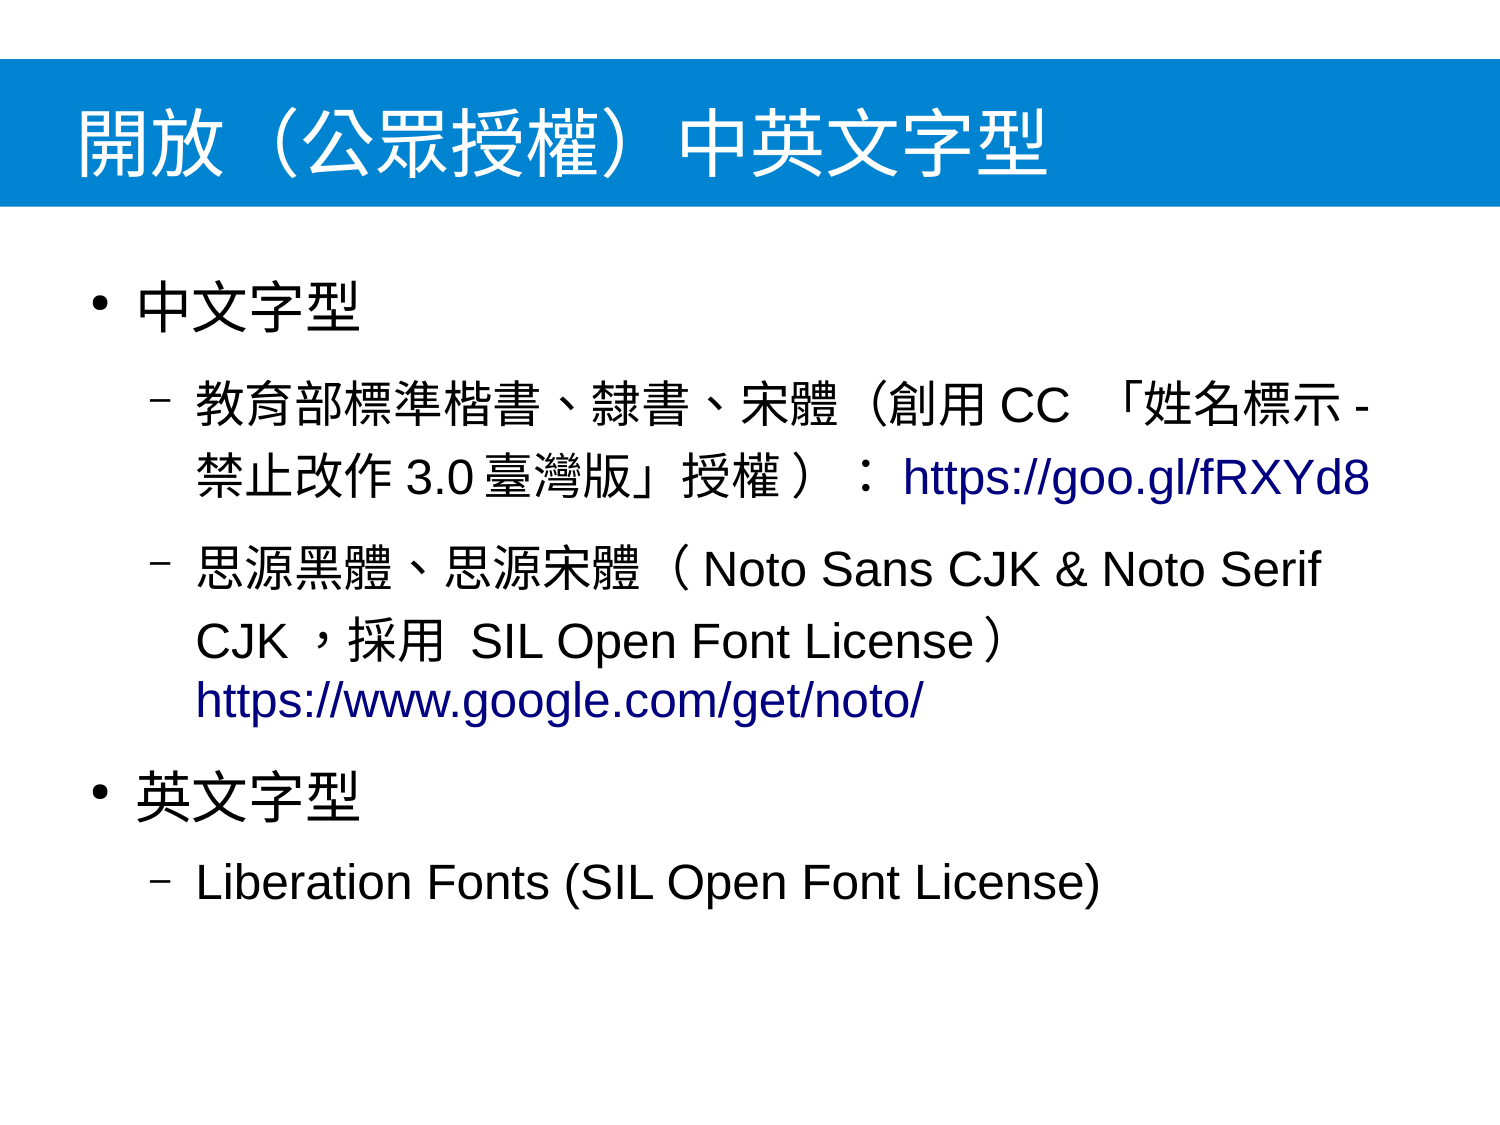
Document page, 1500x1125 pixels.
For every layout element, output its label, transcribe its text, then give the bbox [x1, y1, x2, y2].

title 開放（公眾授權）中英文字型 [75, 44, 1425, 233]
list 中文字型 教育部標準楷書、隸書、宋體（創用CC 「姓名標示-禁止改作3.0臺灣版」授權 ）：https://goo.gl/fRXYd8 思源黑體、思源宋體（Noto Sans CJK & Noto Serif CJK，採用 SIL Open Font License）https://www.google.com/get/noto/ 英文字型 Liberation Fonts (SIL Open Font License) [75, 263, 1425, 916]
